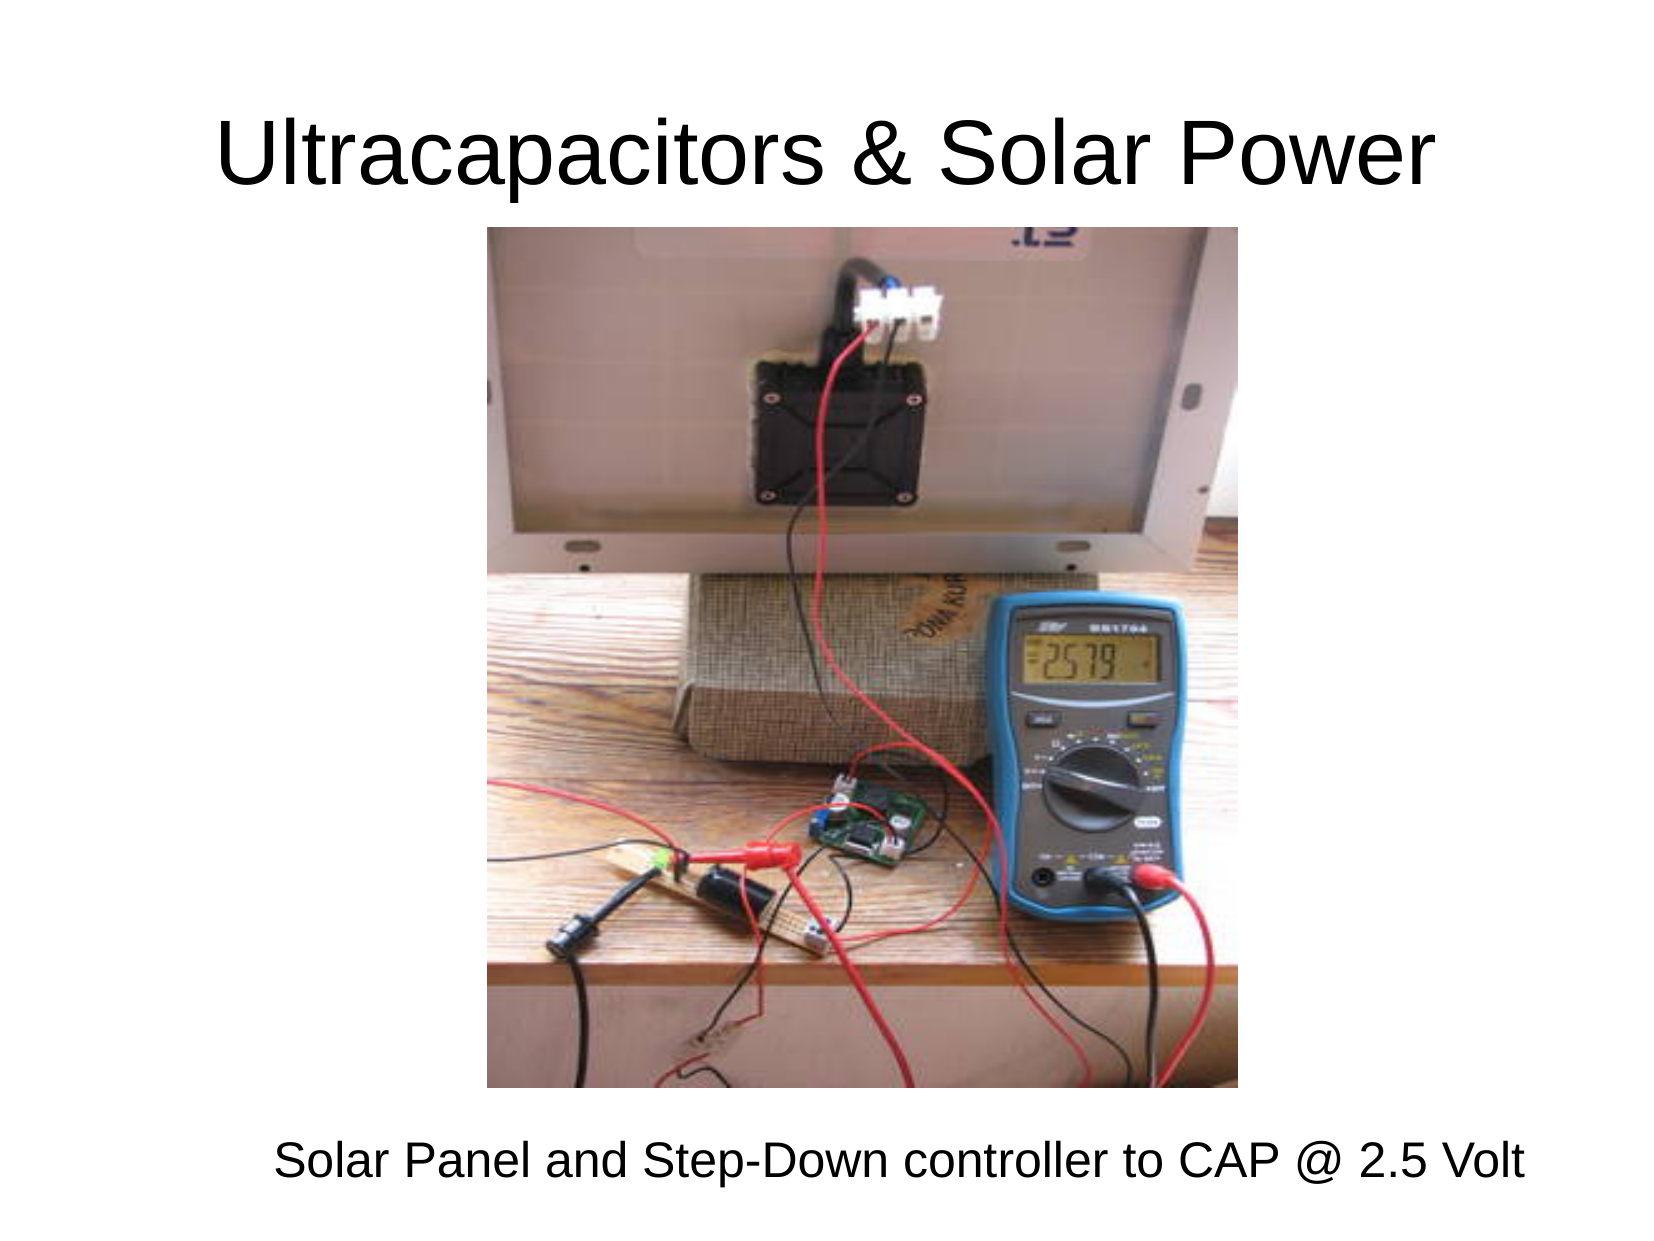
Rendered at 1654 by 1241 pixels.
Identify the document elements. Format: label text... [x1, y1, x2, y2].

picture [487, 227, 1238, 1088]
text_box Solar Panel and Step-Down controller to CAP @ 2.5 Volt [258, 1125, 1539, 1202]
title Ultracapacitors & Solar Power [82, 49, 1571, 257]
